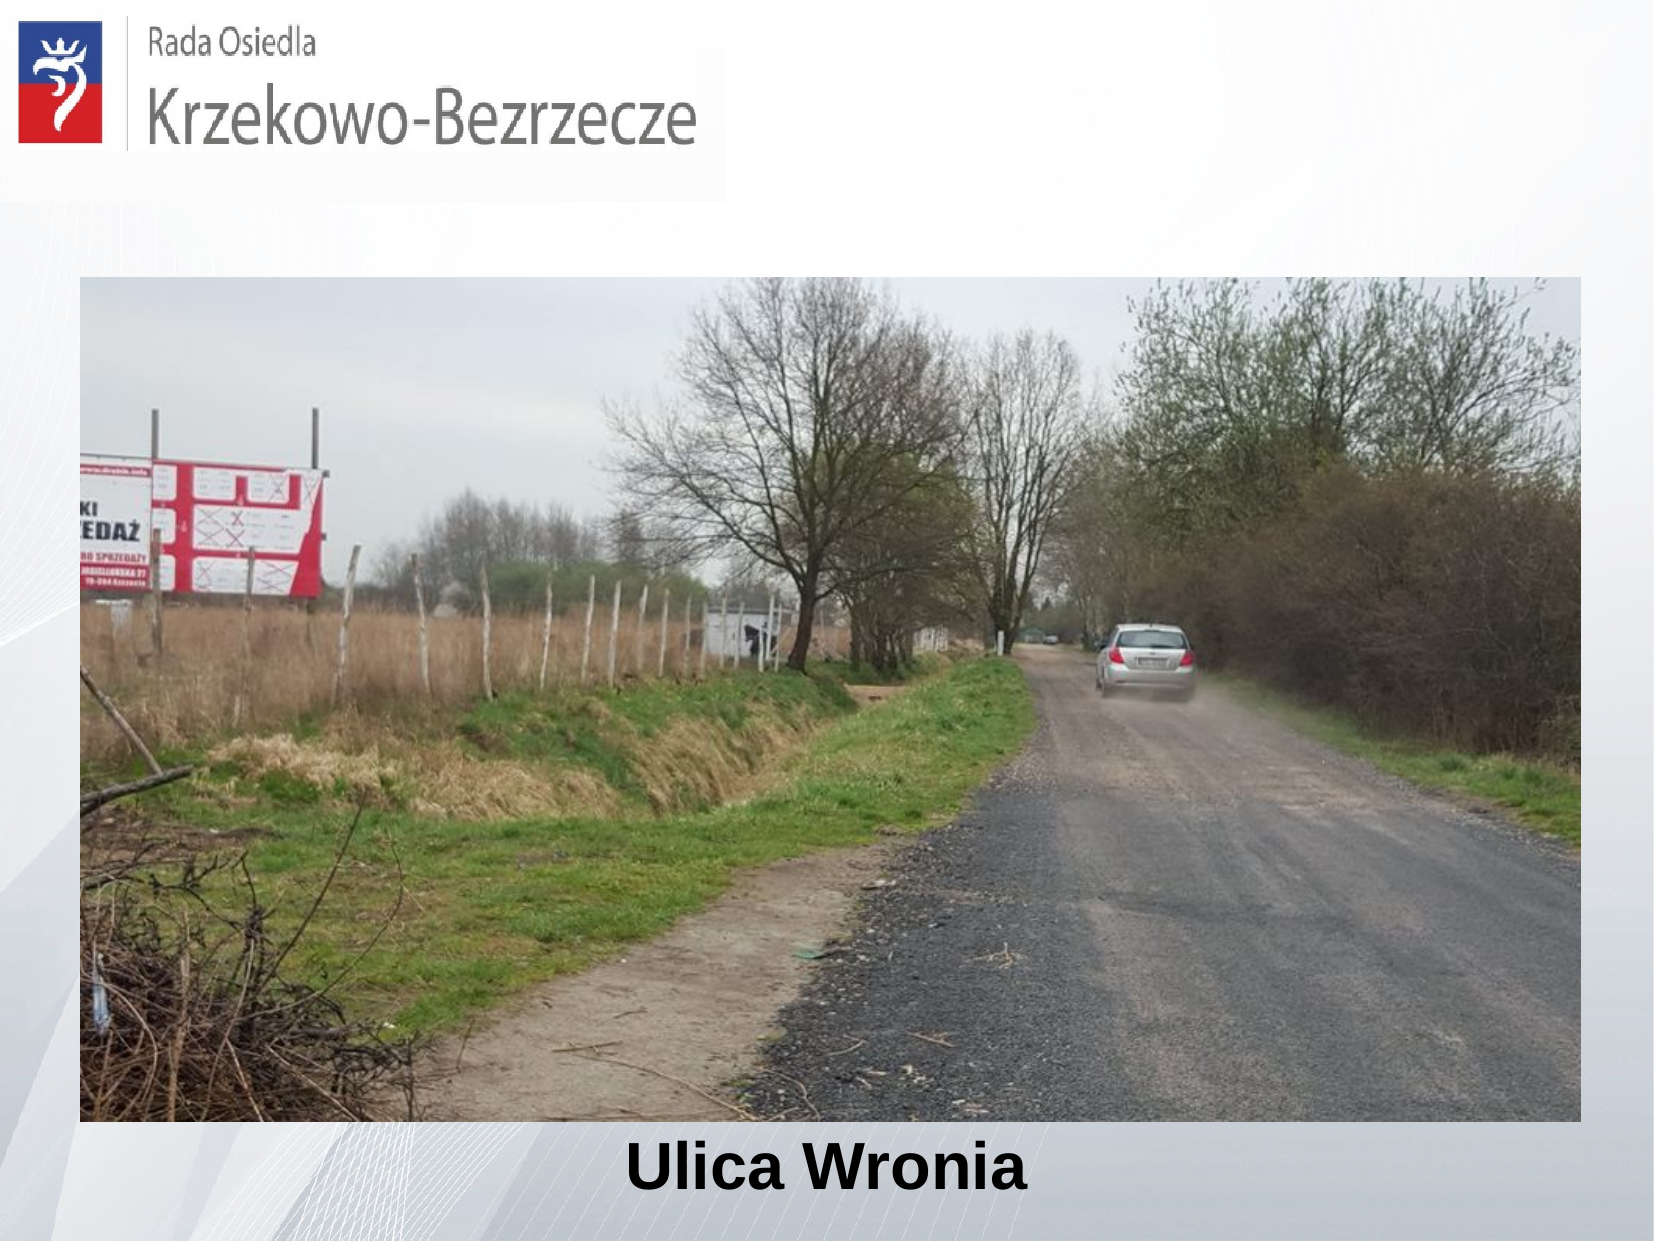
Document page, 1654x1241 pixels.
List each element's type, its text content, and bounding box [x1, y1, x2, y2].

title Ulica Wronia [82, 1062, 1571, 1241]
picture [0, 0, 1654, 1241]
